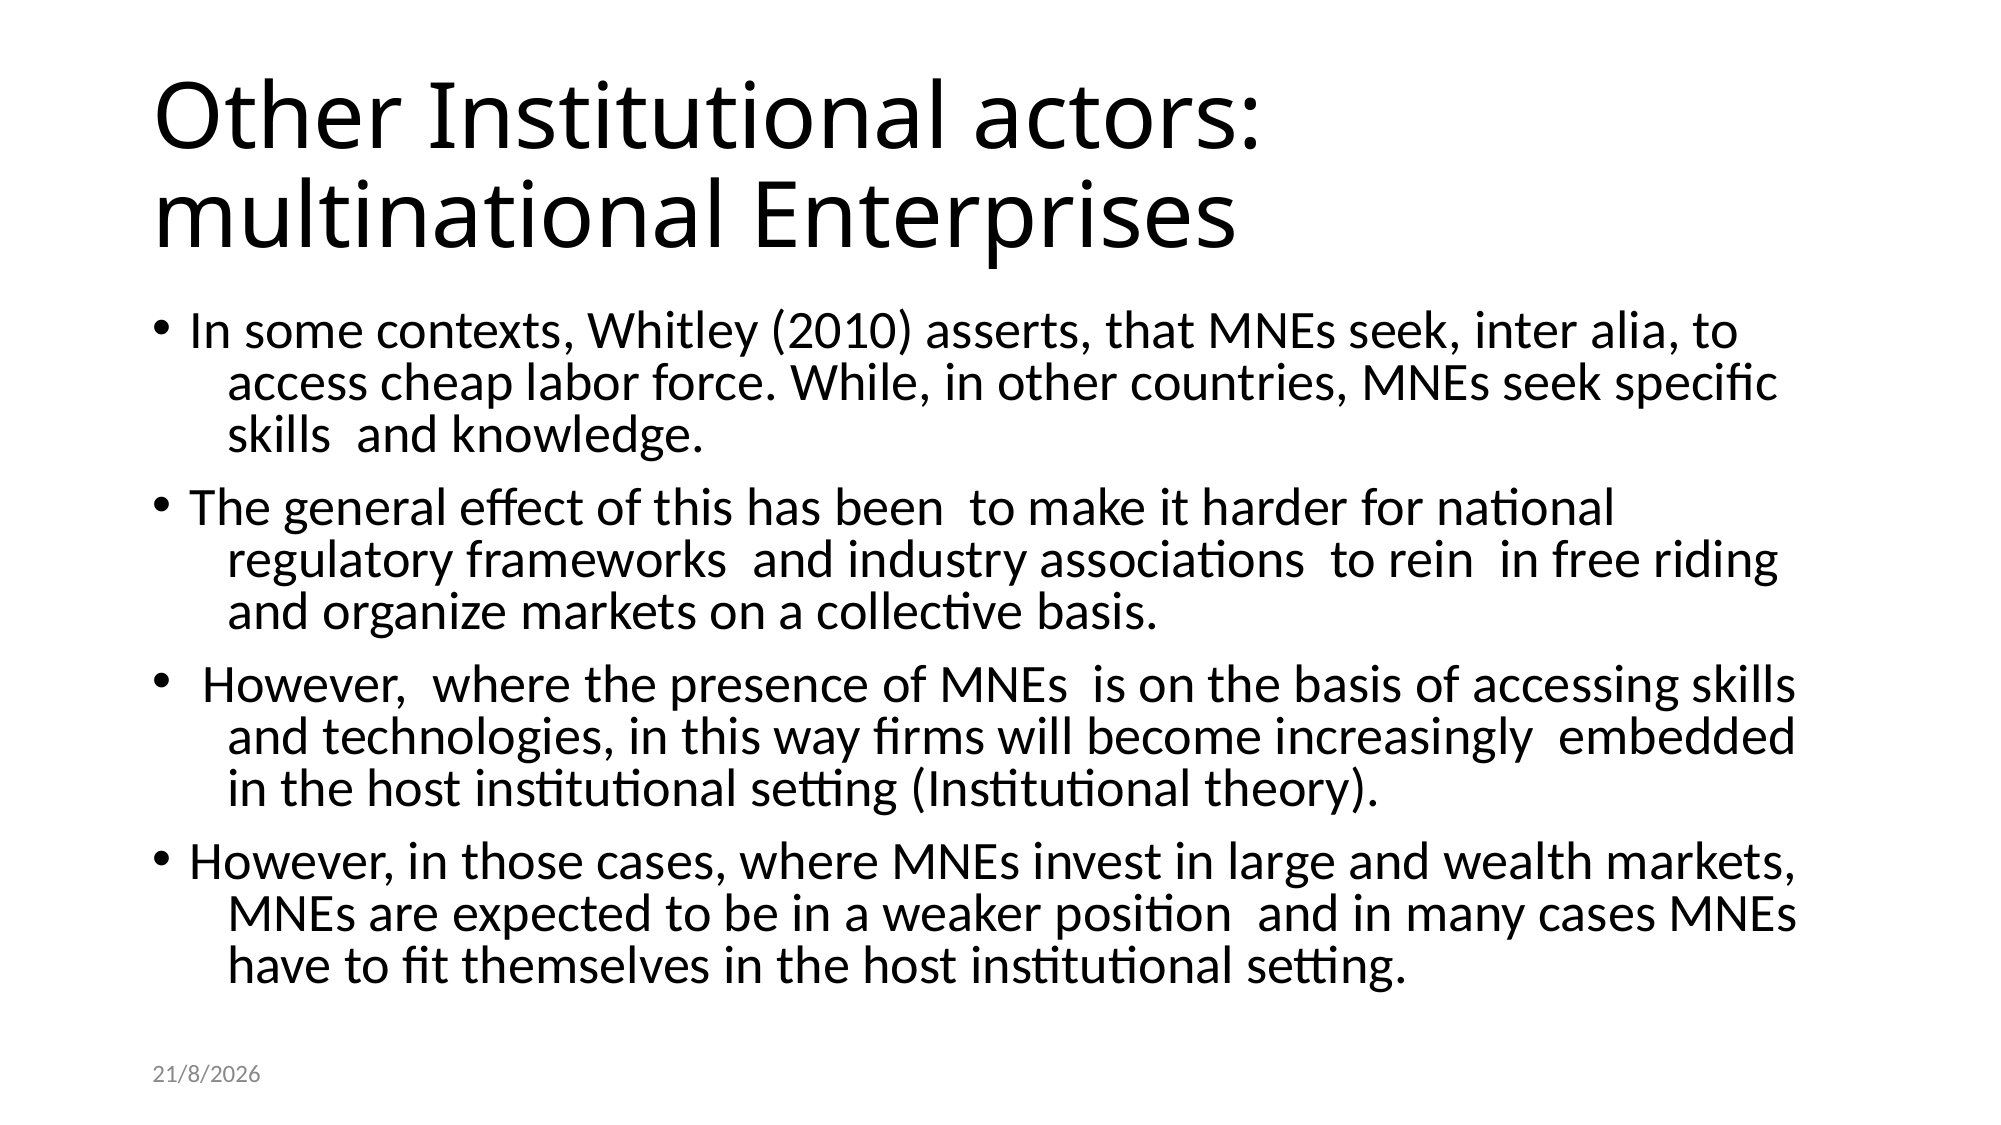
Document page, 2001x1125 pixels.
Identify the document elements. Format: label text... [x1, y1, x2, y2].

title Other Institutional actors: multinational Enterprises [137, 59, 1863, 278]
list In some contexts, Whitley (2010) asserts, that MNEs seek, inter alia, to access cheap labor force. While, in other countries, MNEs seek specific skills and knowledge. The general effect of this has been to make it harder for national regulatory frameworks and industry associations to rein in free riding and organize markets on a collective basis. However, where the presence of MNEs is on the basis of accessing skills and technologies, in this way firms will become increasingly embedded in the host institutional setting (Institutional theory). However, in those cases, where MNEs invest in large and wealth markets, MNEs are expected to be in a weaker position and in many cases MNEs have to fit themselves in the host institutional setting. [137, 299, 1863, 1014]
text_box 15/3/2022 [137, 1042, 588, 1103]
